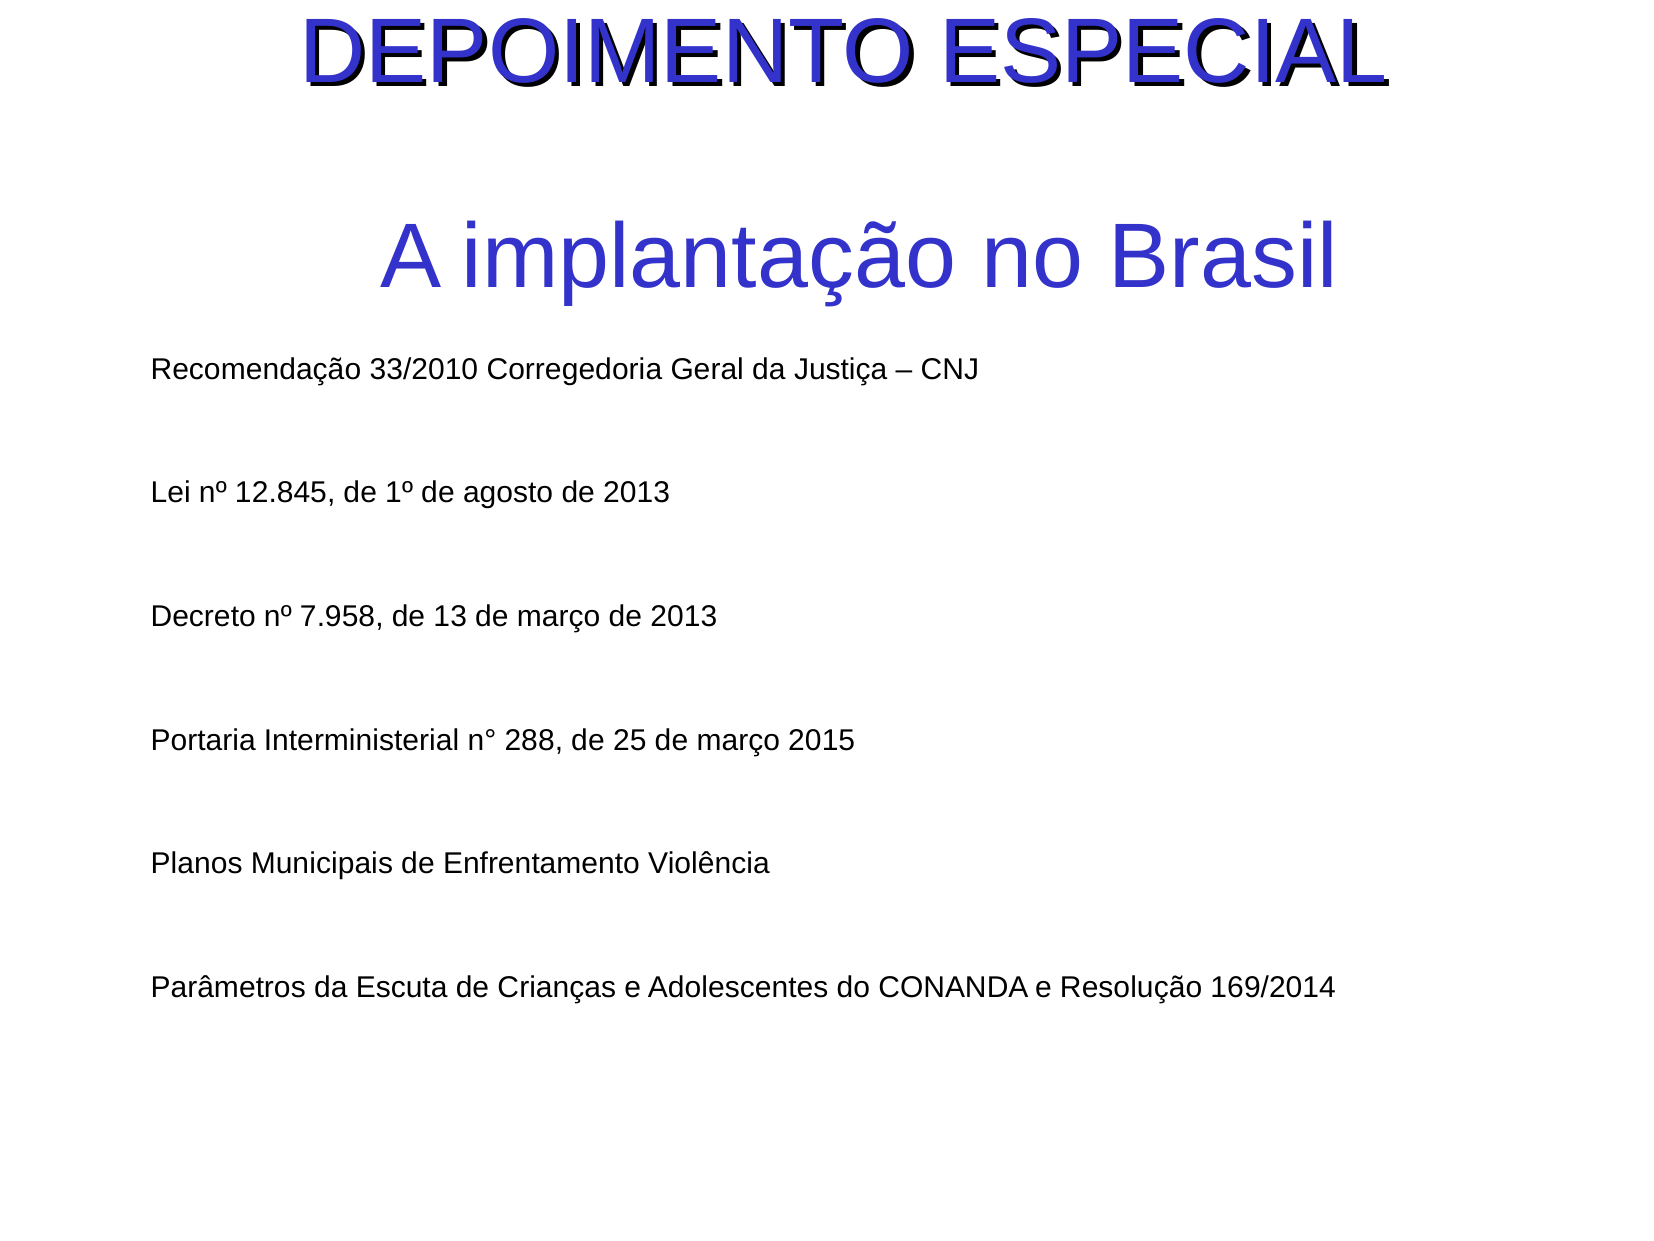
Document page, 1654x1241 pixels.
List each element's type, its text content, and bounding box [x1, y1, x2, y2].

list Recomendação 33/2010 Corregedoria Geral da Justiça – CNJ Lei nº 12.845, de 1º de agosto de 2013 Decreto nº 7.958, de 13 de março de 2013 Portaria Interministerial n° 288, de 25 de março 2015 Planos Municipais de Enfrentamento Violência Parâmetros da Escuta de Crianças e Adolescentes do CONANDA e Resolução 169/2014 [82, 290, 1571, 1010]
title DEPOIMENTO ESPECIAL A implantação no Brasil [82, 0, 1571, 290]
